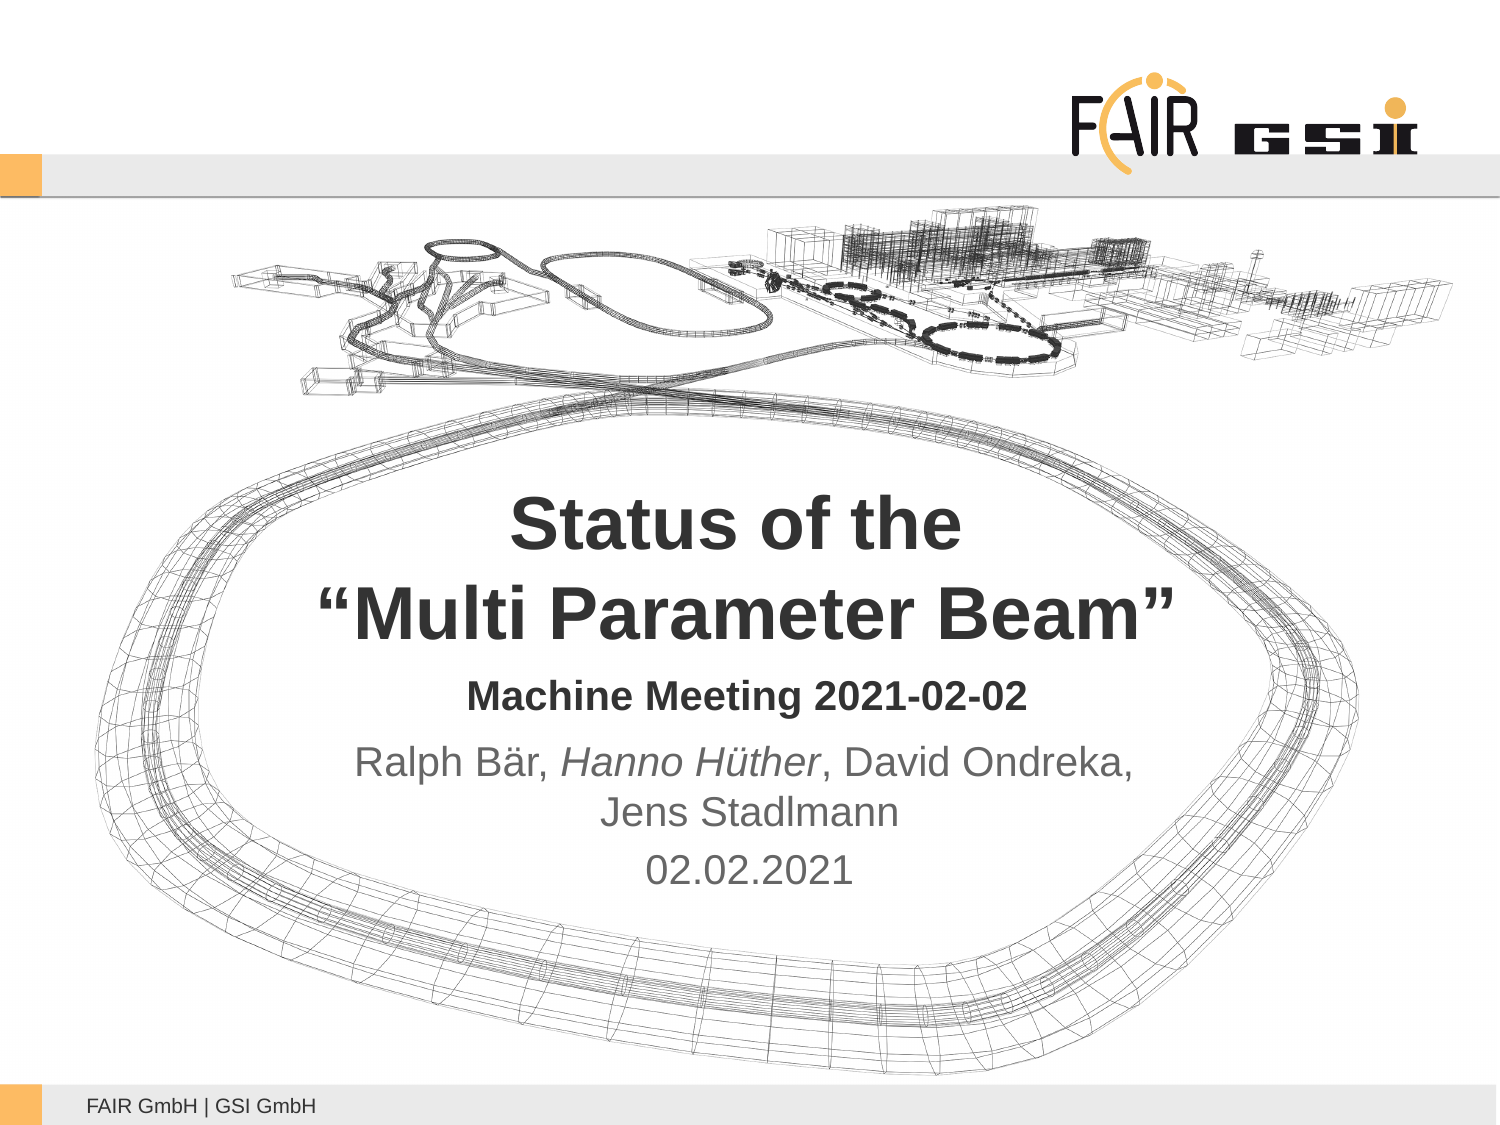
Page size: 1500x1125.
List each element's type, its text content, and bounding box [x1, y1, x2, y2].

subtitle Ralph Bär, Hanno Hüther, David Ondreka, Jens Stadlmann 02.02.2021 [225, 726, 1275, 823]
title Status of the “Multi Parameter Beam” Machine Meeting 2021-02-02 [205, 598, 1290, 727]
picture [1071, 70, 1199, 177]
picture [1233, 95, 1419, 154]
picture [0, 199, 1497, 1084]
